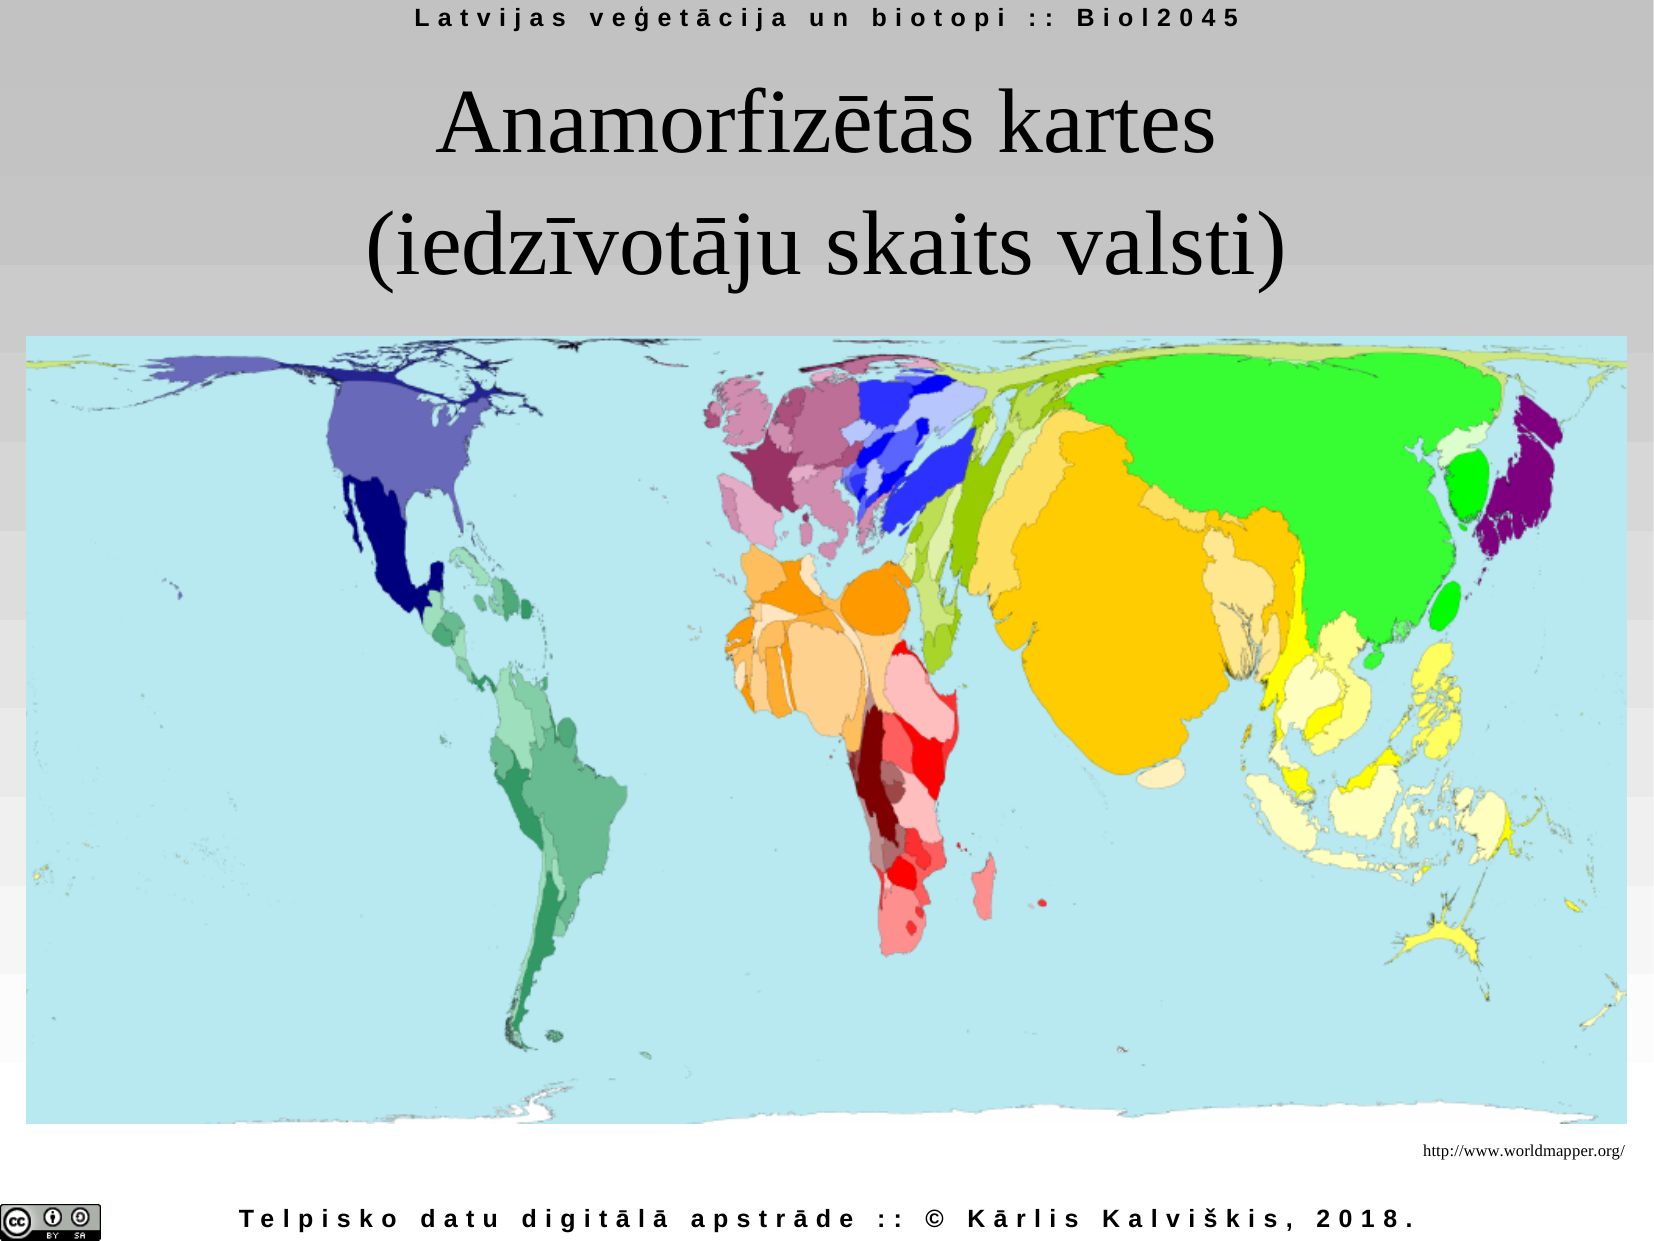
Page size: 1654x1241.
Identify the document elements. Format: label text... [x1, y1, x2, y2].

title Anamorfizētās kartes (iedzīvotāju skaits valsti) [29, 49, 1625, 296]
text_box http://www.worldmapper.org/ [1425, 1141, 1626, 1161]
picture [0, 0, 1654, 1241]
